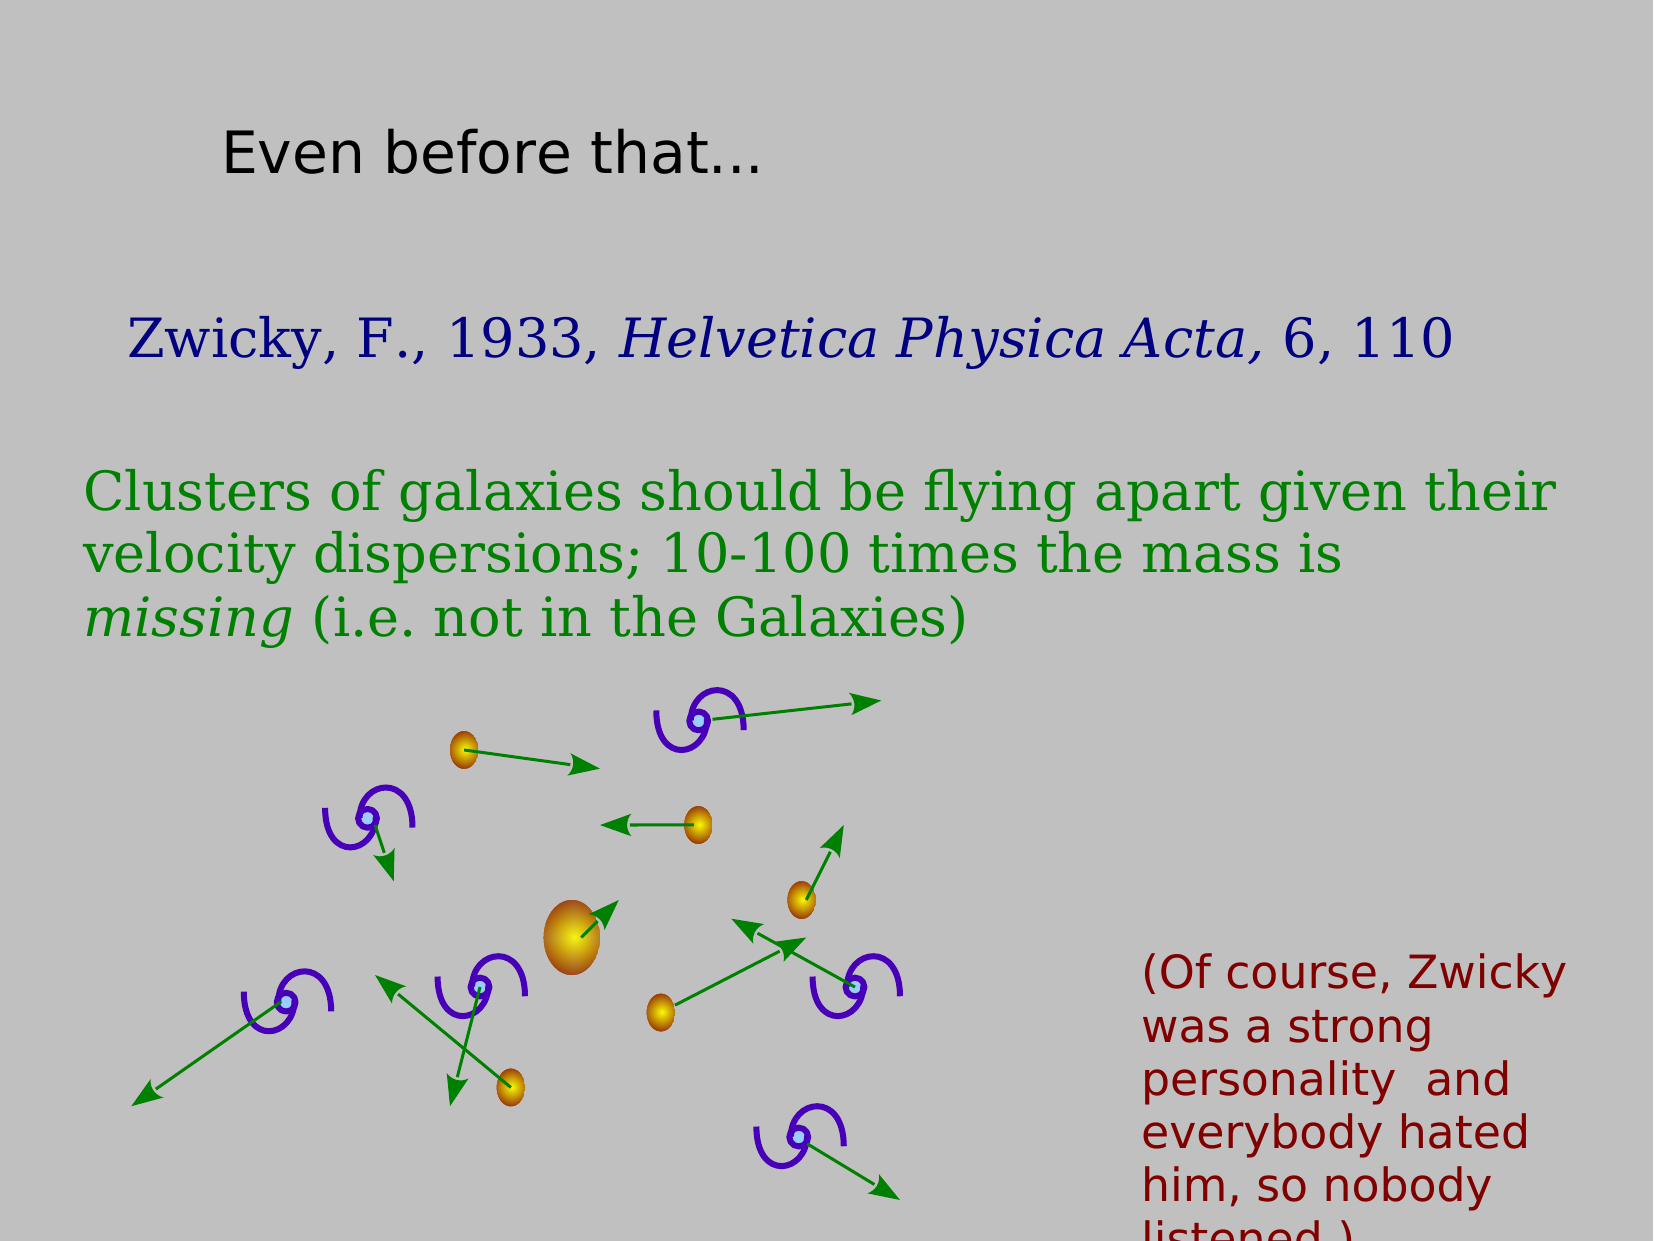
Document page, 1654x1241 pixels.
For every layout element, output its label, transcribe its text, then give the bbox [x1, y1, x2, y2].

text_box Clusters of galaxies should be flying apart given their velocity dispersions; 10-100 times the mass is missing (i.e. not in the Galaxies) [68, 452, 1576, 657]
text_box Zwicky, F., 1933, Helvetica Physica Acta, 6, 110 [112, 300, 1471, 378]
text_box [789, 1127, 808, 1147]
text_box [845, 977, 864, 997]
text_box [689, 711, 708, 731]
text_box [646, 993, 676, 1032]
text_box [450, 731, 479, 769]
text_box [470, 977, 489, 997]
text_box [543, 900, 601, 976]
text_box [684, 806, 713, 844]
text_box [278, 992, 295, 1012]
text_box [358, 808, 377, 828]
text_box (Of course, Zwicky was a strong personality and everybody hated him, so nobody listened.) [1125, 937, 1653, 1222]
text_box [787, 881, 816, 919]
text_box [496, 1068, 526, 1107]
text_box Even before that... [206, 112, 780, 196]
